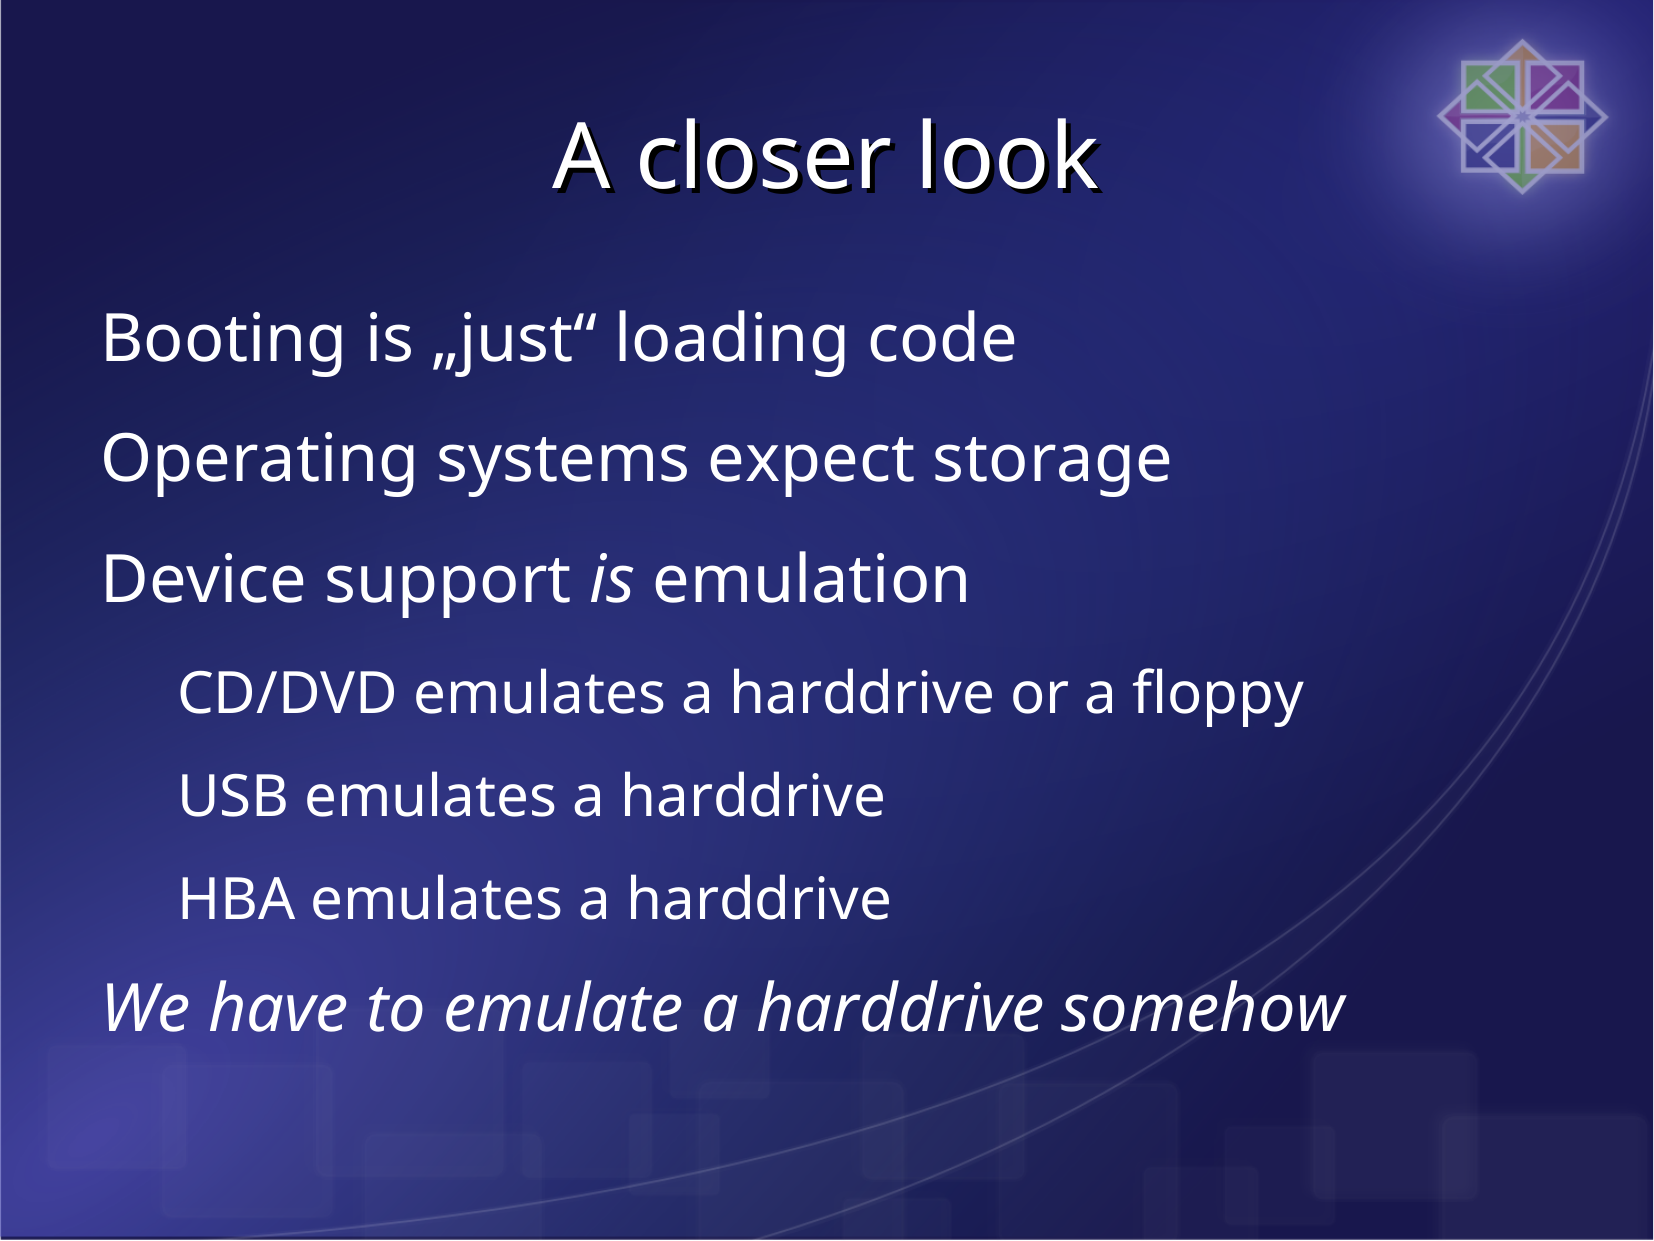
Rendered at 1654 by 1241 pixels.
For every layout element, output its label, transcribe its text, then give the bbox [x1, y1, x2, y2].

picture [0, 0, 1654, 1241]
title A closer look [82, 49, 1571, 257]
list Booting is „just“ loading code Operating systems expect storage Device support is emulation CD/DVD emulates a harddrive or a floppy USB emulates a harddrive HBA emulates a harddrive We have to emulate a harddrive somehow [82, 290, 1571, 1095]
